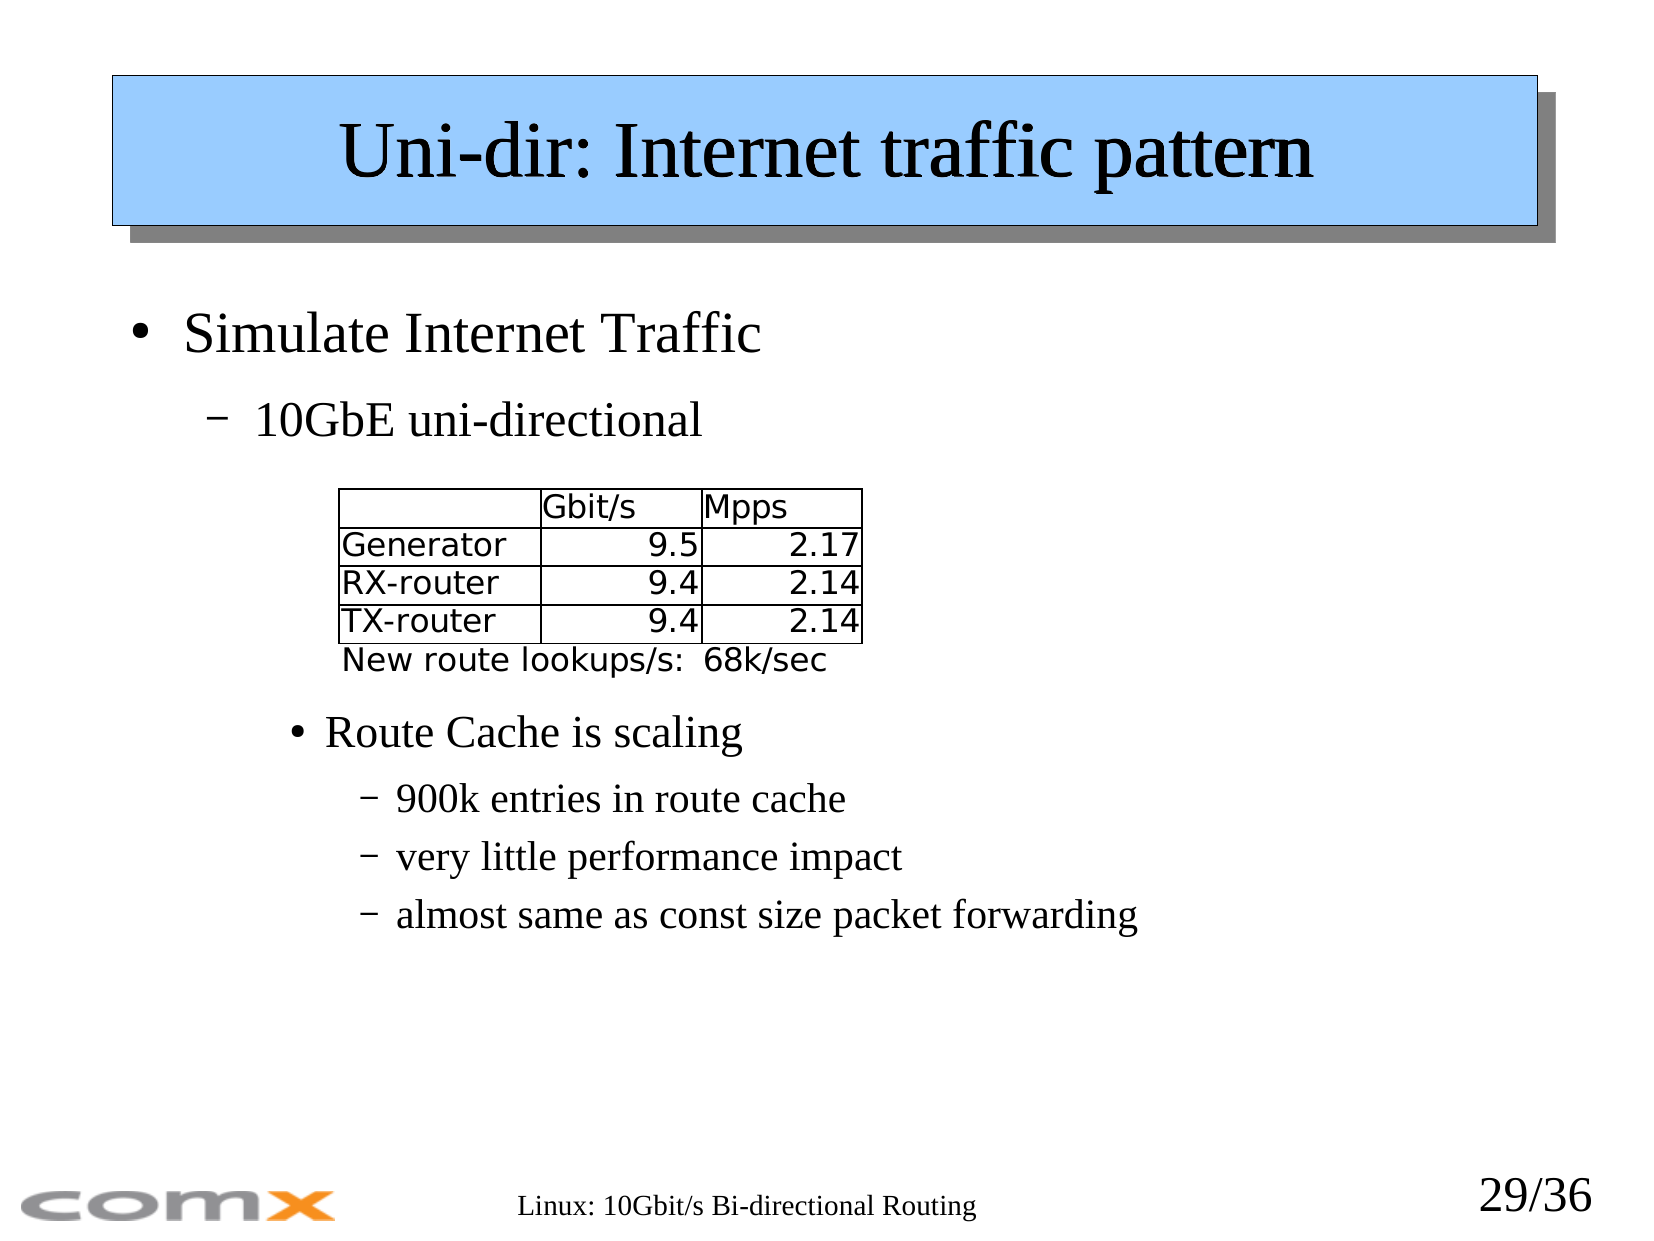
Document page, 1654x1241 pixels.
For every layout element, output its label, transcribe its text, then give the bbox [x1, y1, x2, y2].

list Simulate Internet Traffic 10GbE uni-directional Route Cache is scaling 900k entries in route cache very little performance impact almost same as const size packet forwarding [112, 300, 1538, 1058]
chart [337, 487, 864, 684]
title Uni-dir: Internet traffic pattern [116, 90, 1538, 211]
picture [21, 1191, 335, 1221]
